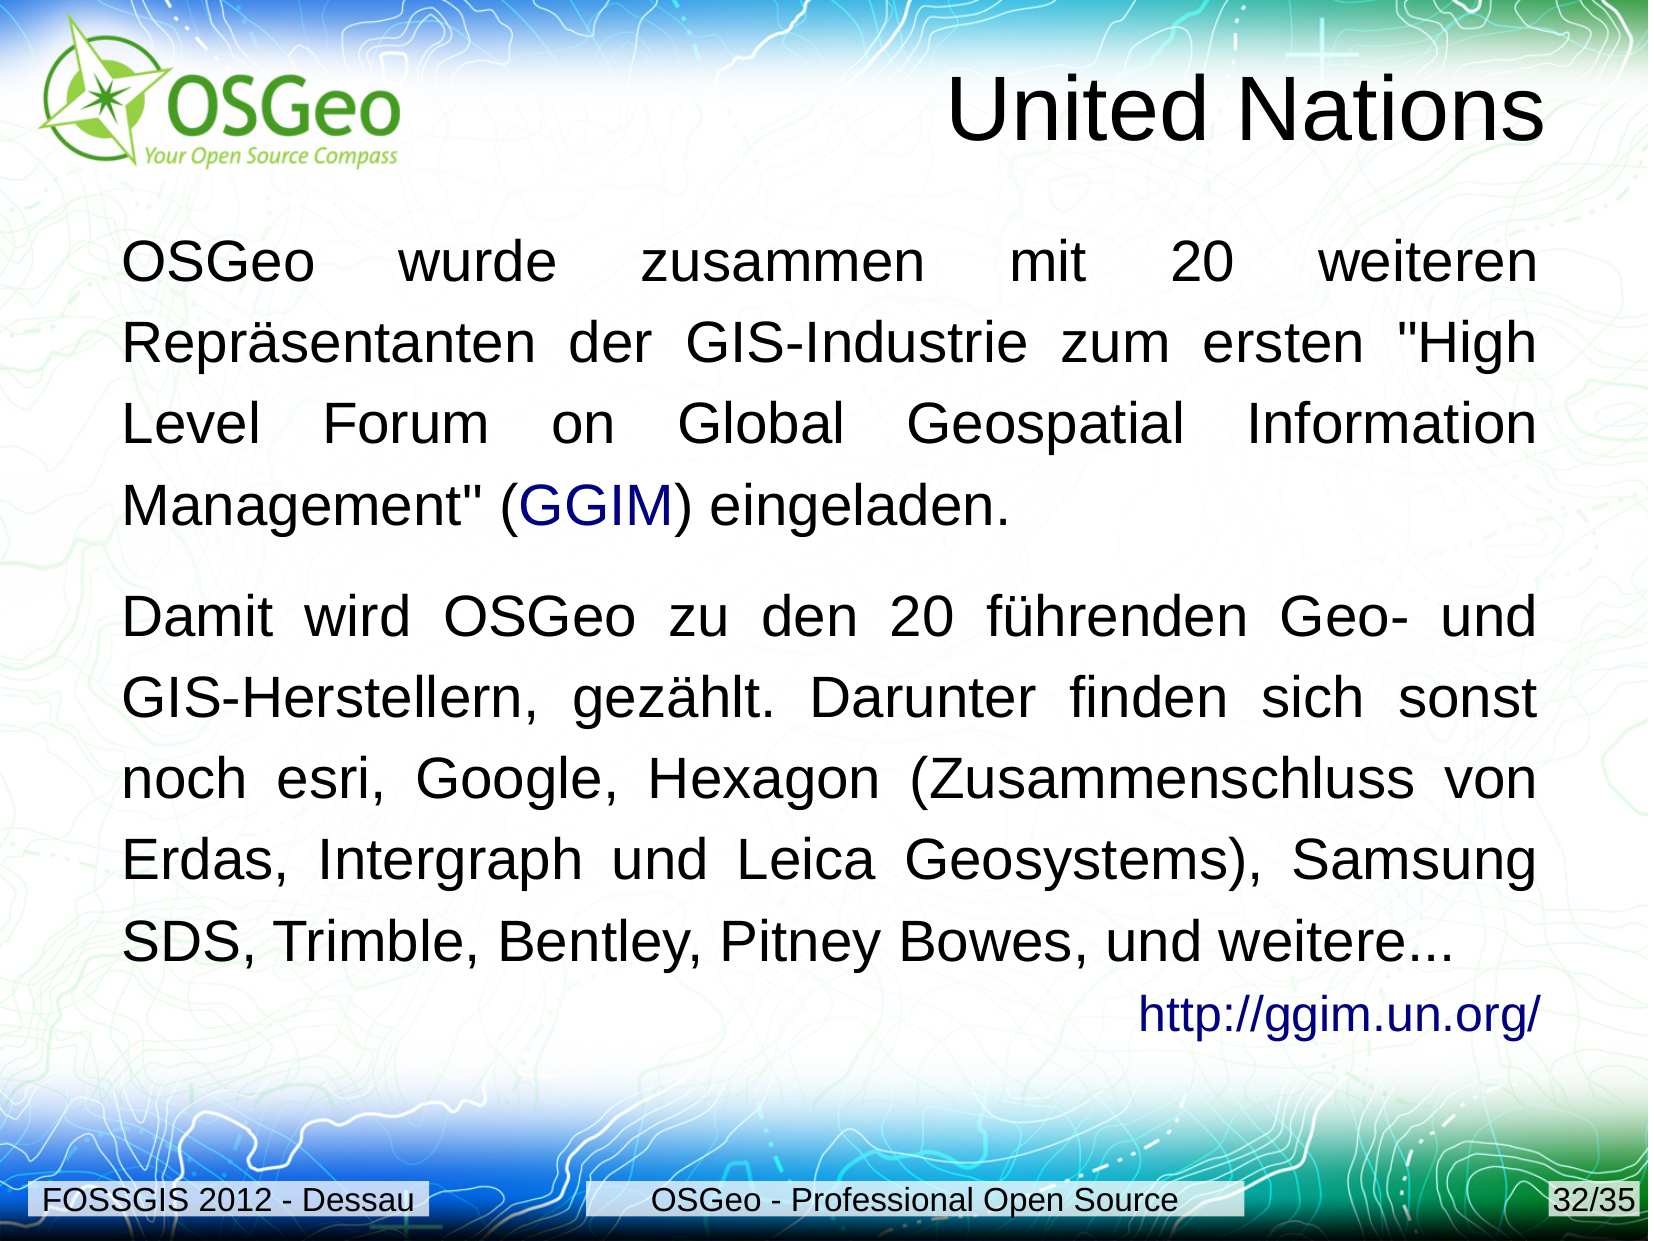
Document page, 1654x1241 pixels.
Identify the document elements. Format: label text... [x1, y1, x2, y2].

list OSGeo wurde zusammen mit 20 weiteren Repräsentanten der GIS-Industrie zum ersten "High Level Forum on Global Geospatial Information Management" (GGIM) eingeladen. Damit wird OSGeo zu den 20 führenden Geo- und GIS-Herstellern, gezählt. Darunter finden sich sonst noch esri, Google, Hexagon (Zusammenschluss von Erdas, Intergraph und Leica Geosystems), Samsung SDS, Trimble, Bentley, Pitney Bowes, und weitere... [121, 212, 1540, 958]
text_box http://ggim.un.org/ [1124, 979, 1615, 1057]
picture [0, 0, 1648, 1241]
title United Nations [442, 35, 1548, 184]
